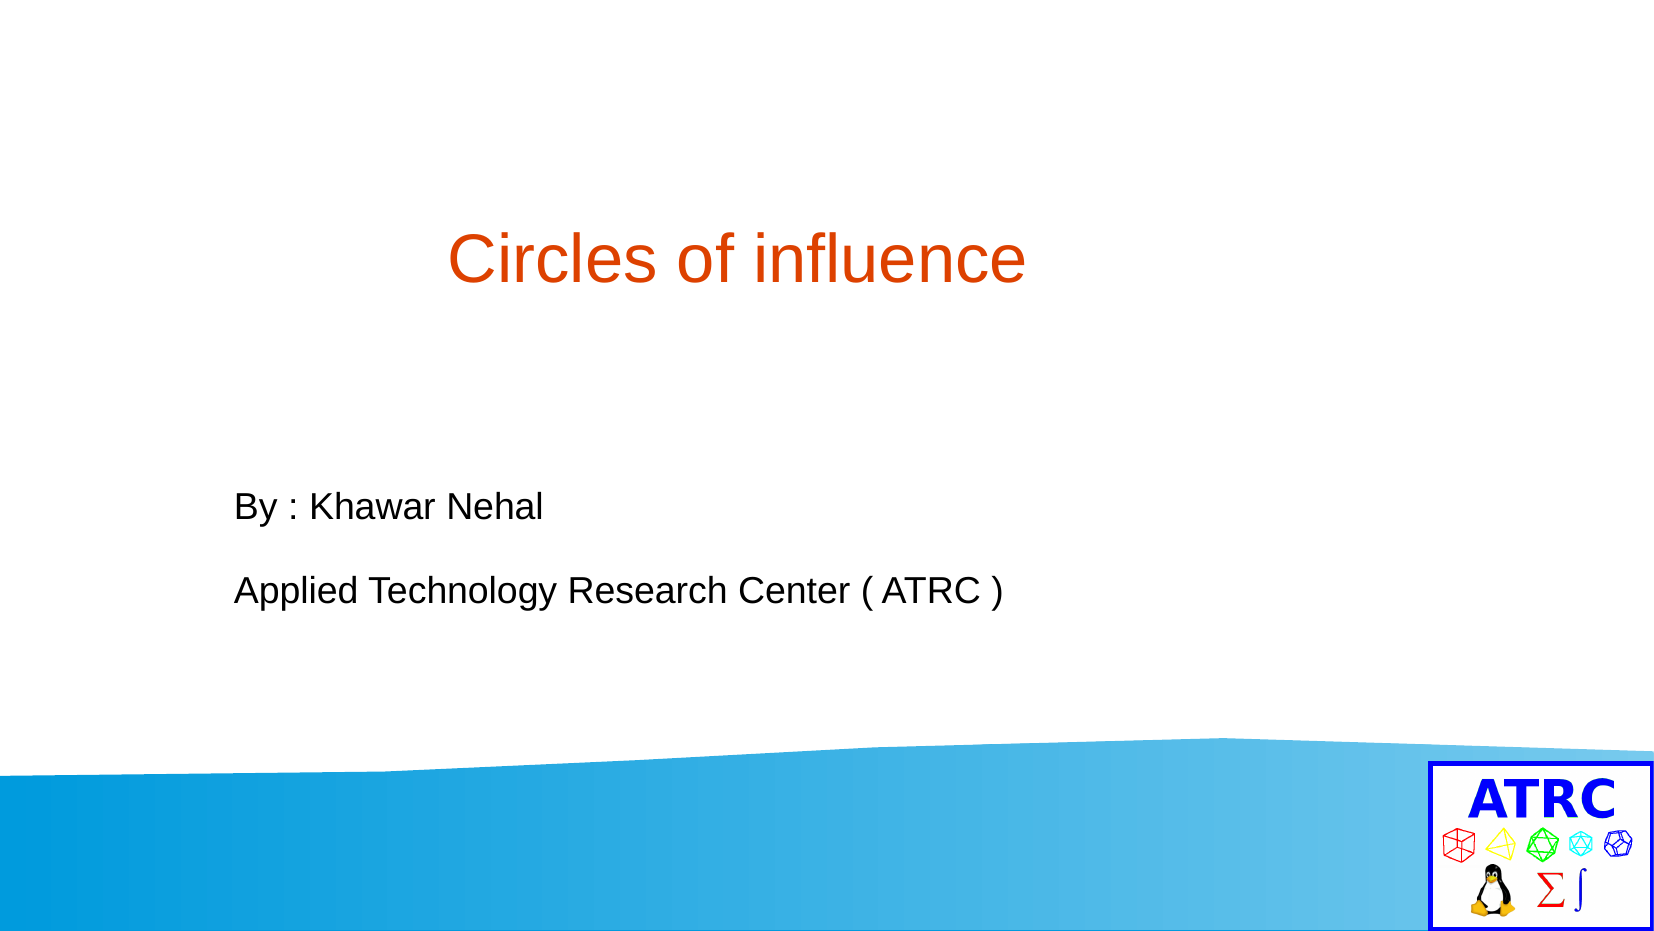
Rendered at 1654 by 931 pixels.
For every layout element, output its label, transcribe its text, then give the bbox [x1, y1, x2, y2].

title Circles of influence [0, 169, 1477, 347]
picture [1428, 761, 1654, 931]
text_box By : Khawar Nehal Applied Technology Research Center ( ATRC ) [219, 478, 1250, 620]
